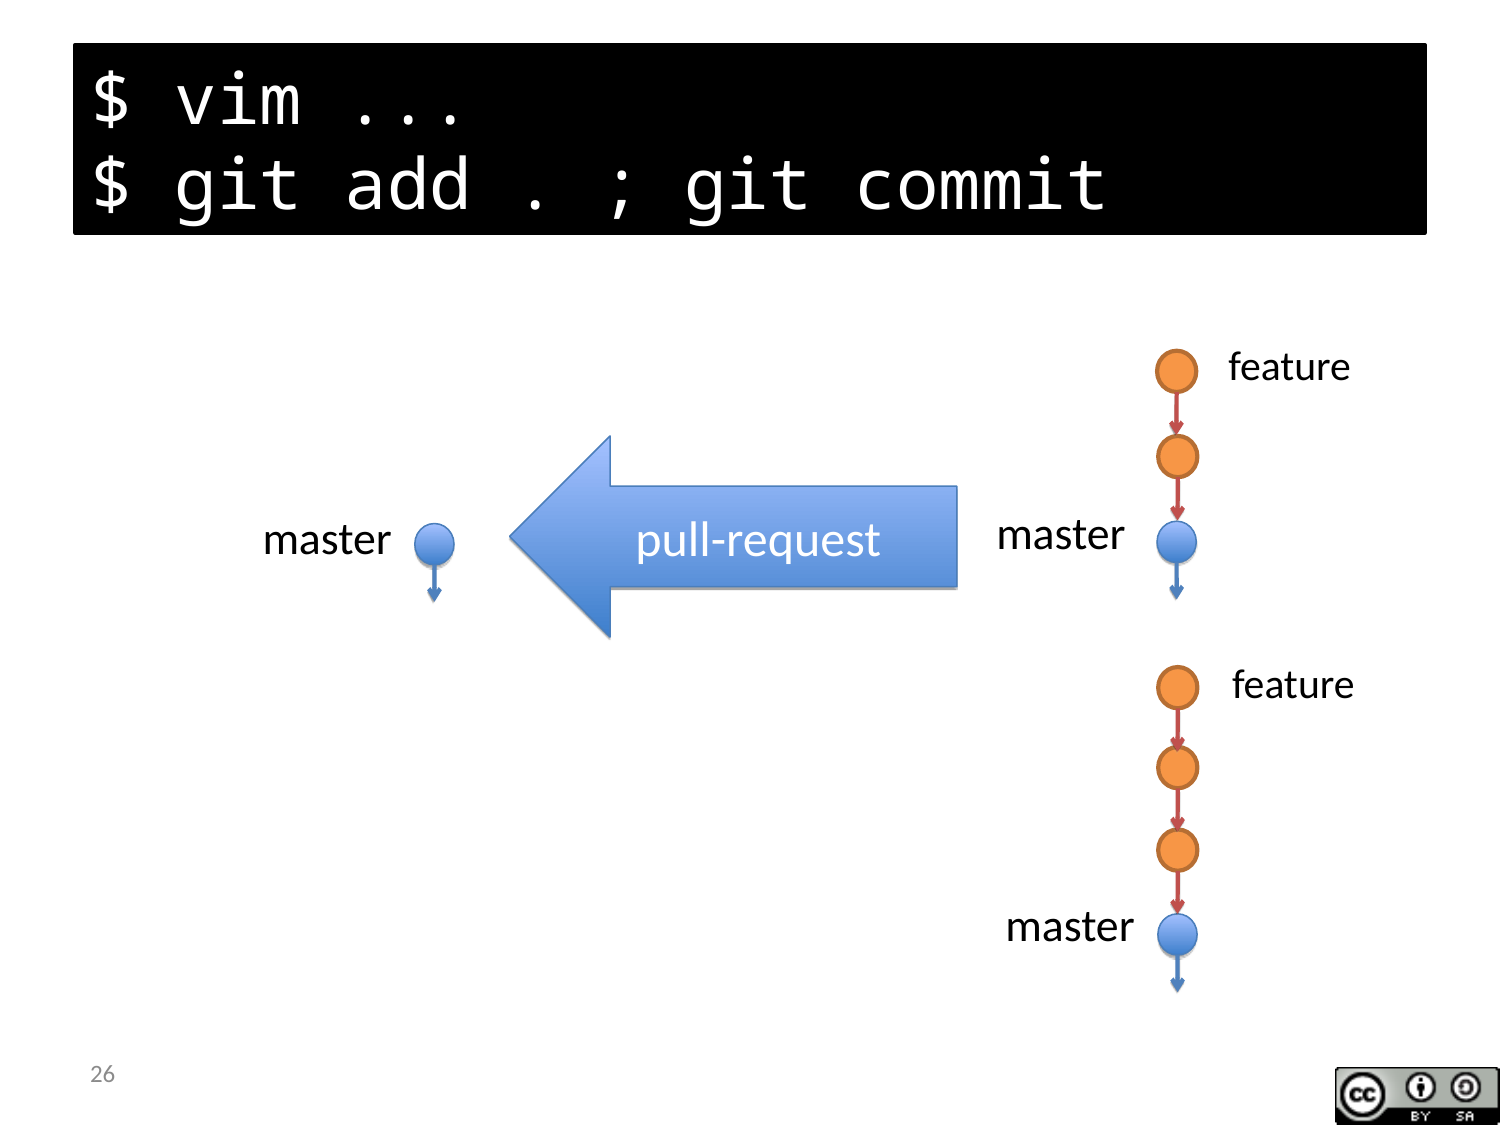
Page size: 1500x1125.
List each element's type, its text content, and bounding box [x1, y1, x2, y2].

text_box master [965, 496, 1158, 566]
text_box [1157, 350, 1197, 392]
text_box [414, 523, 455, 565]
text_box [1158, 435, 1198, 477]
slide_number <number> [75, 1042, 425, 1103]
text_box feature [1197, 649, 1390, 715]
text_box master [974, 887, 1167, 958]
text_box [1158, 667, 1198, 708]
text_box feature [1193, 331, 1386, 397]
picture [1335, 1067, 1500, 1125]
text_box [1158, 747, 1198, 788]
title $ vim ... $ git add . ; git commit [75, 45, 1425, 233]
text_box master [231, 501, 424, 572]
text_box [1158, 829, 1198, 871]
text_box pull-request [509, 435, 957, 638]
text_box [1158, 521, 1197, 563]
text_box [1167, 914, 1198, 955]
